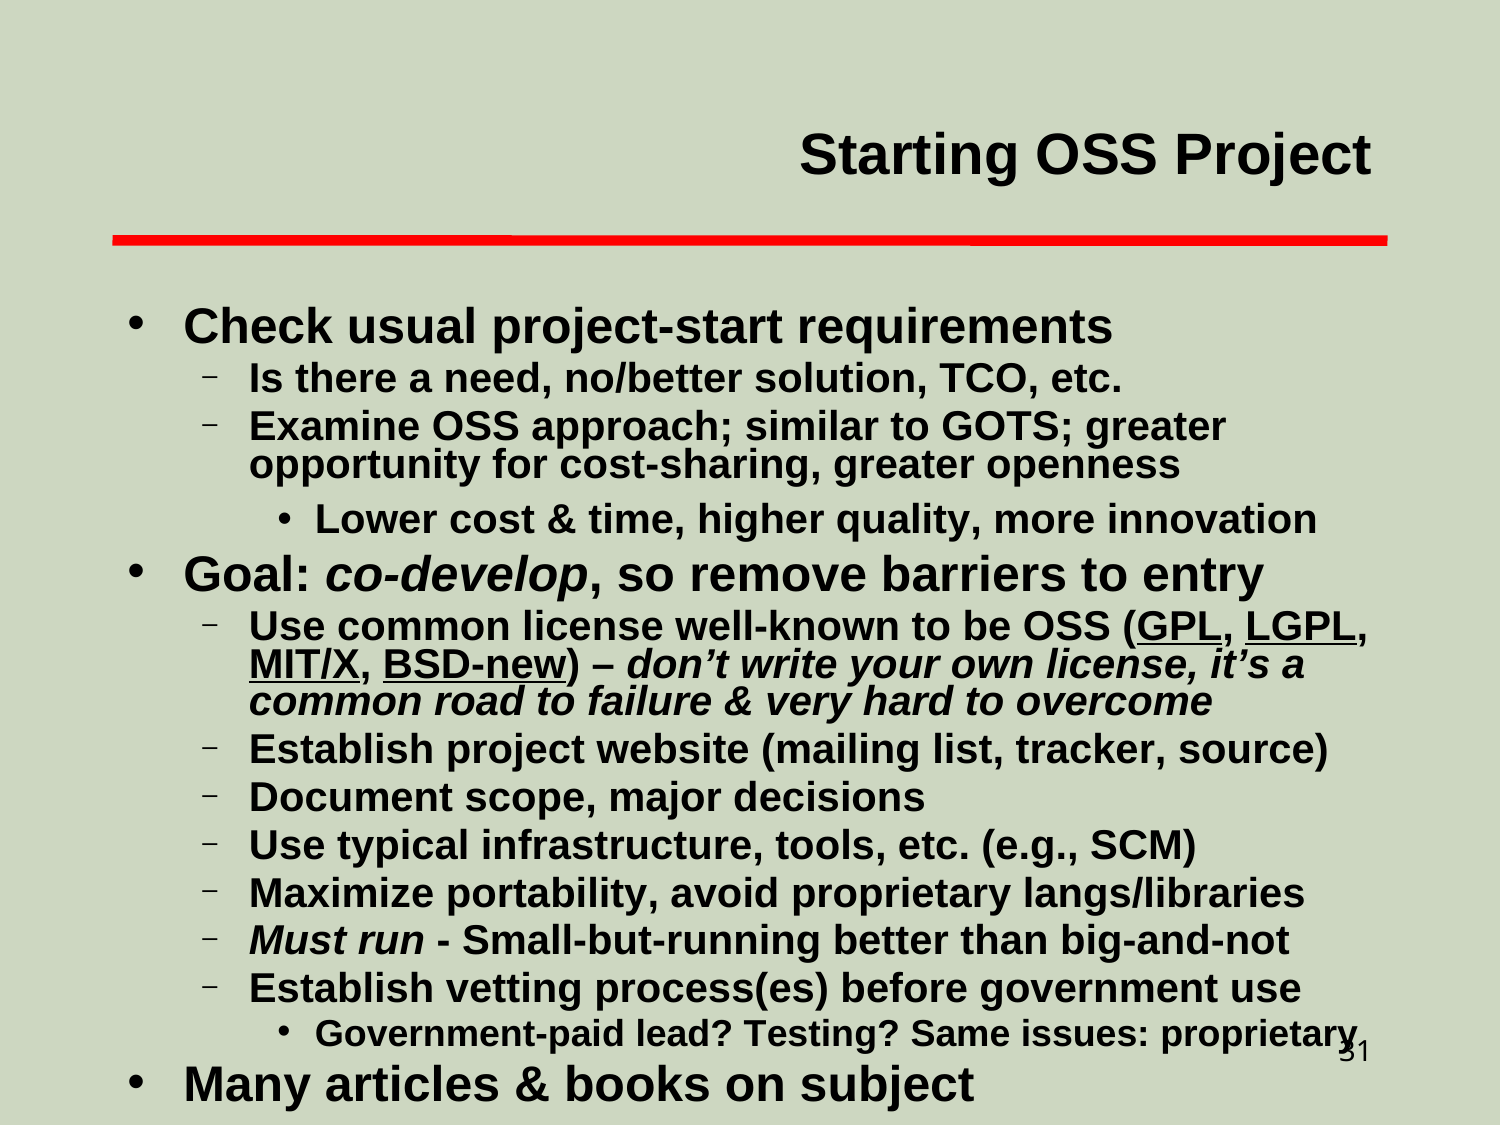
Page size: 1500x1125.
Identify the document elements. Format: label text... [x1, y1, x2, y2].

list Check usual project-start requirements Is there a need, no/better solution, TCO, etc. Examine OSS approach; similar to GOTS; greater opportunity for cost-sharing, greater openness Lower cost & time, higher quality, more innovation Goal: co-develop, so remove barriers to entry Use common license well-known to be OSS (GPL, LGPL, MIT/X, BSD-new) – don’t write your own license, it’s a common road to failure & very hard to overcome Establish project website (mailing list, tracker, source) Document scope, major decisions Use typical infrastructure, tools, etc. (e.g., SCM) Maximize portability, avoid proprietary langs/libraries Must run - Small-but-running better than big-and-not Establish vetting process(es) before government use Government-paid lead? Testing? Same issues: proprietary Many articles & books on subject [112, 299, 1388, 1119]
title Starting OSS Project [337, 85, 1388, 224]
